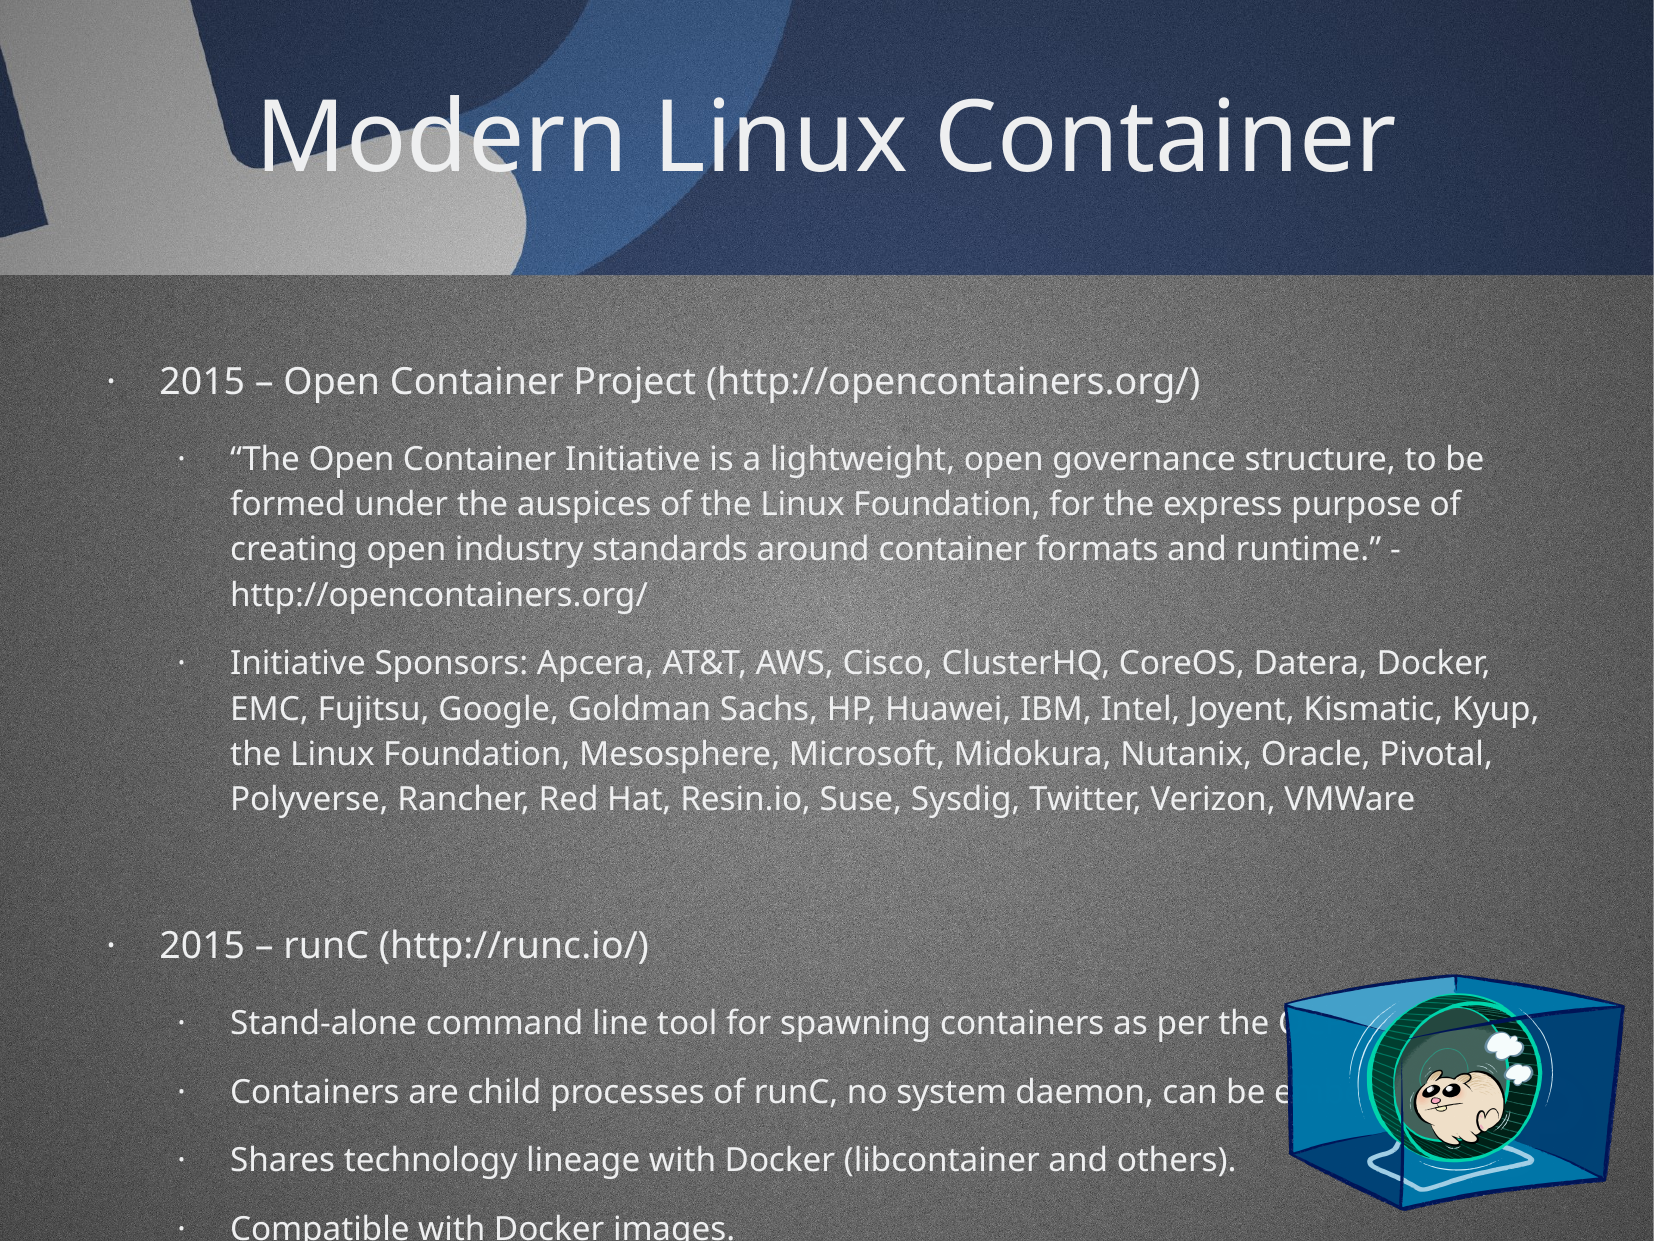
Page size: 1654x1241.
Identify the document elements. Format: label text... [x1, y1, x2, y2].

picture [308, 1224, 318, 1238]
picture [676, 1224, 686, 1238]
list 2015 – Open Container Project (http://opencontainers.org/) “The Open Container Initiative is a lightweight, open governance structure, to be formed under the auspices of the Linux Foundation, for the express purpose of creating open industry standards around container formats and runtime.” - http://opencontainers.org/ Initiative Sponsors: Apcera, AT&T, AWS, Cisco, ClusterHQ, CoreOS, Datera, Docker, EMC, Fujitsu, Google, Goldman Sachs, HP, Huawei, IBM, Intel, Joyent, Kismatic, Kyup, the Linux Foundation, Mesosphere, Microsoft, Midokura, Nutanix, Oracle, Pivotal, Polyverse, Rancher, Red Hat, Resin.io, Suse, Sysdig, Twitter, Verizon, VMWare 2015 – runC (http://runc.io/) Stand-alone command line tool for spawning containers as per the OCP specification. Containers are child processes of runC, no system daemon, can be embedded. Shares technology lineage with Docker (libcontainer and others). Compatible with Docker images. [88, 354, 1565, 1109]
title Modern Linux Container [88, 29, 1565, 237]
picture [0, 0, 1654, 1241]
